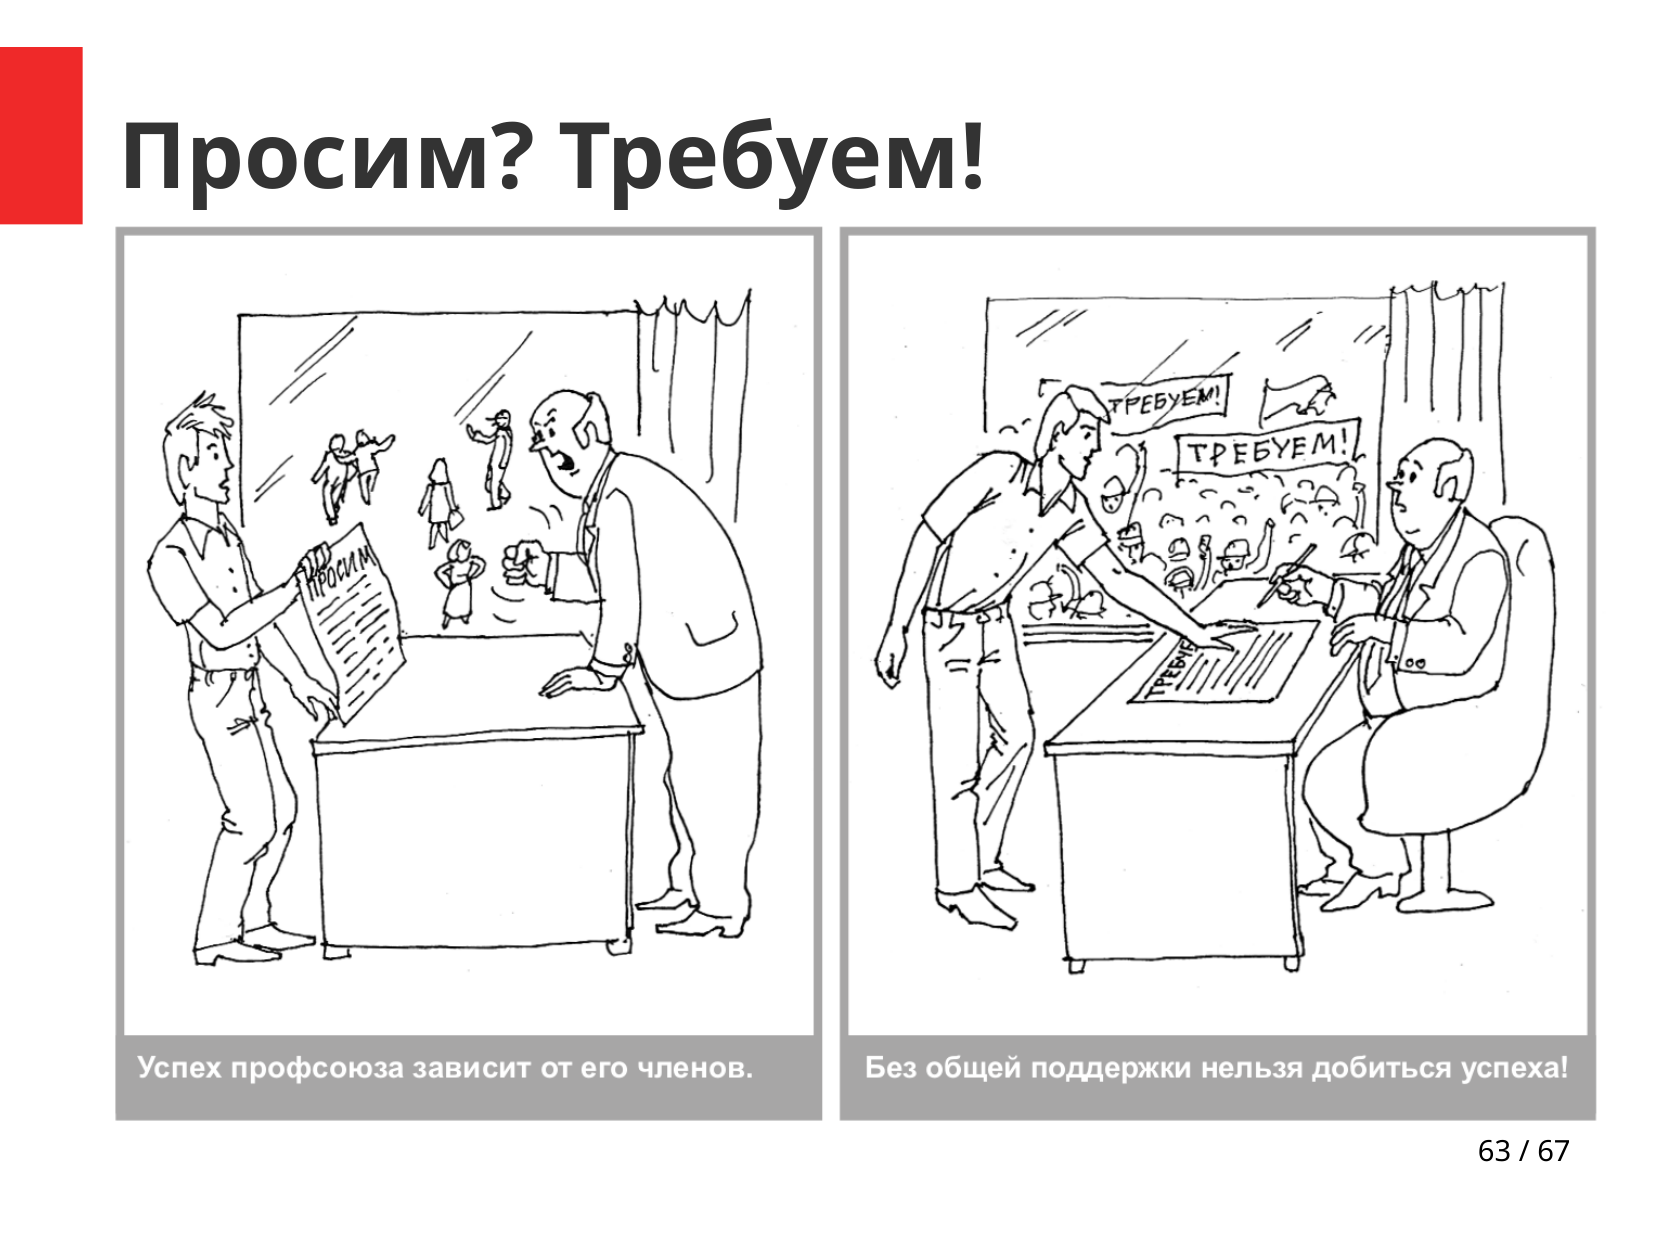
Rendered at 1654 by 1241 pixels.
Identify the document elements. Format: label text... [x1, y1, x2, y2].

picture [84, 212, 1630, 1134]
title Просим? Требуем! [118, 49, 1571, 212]
